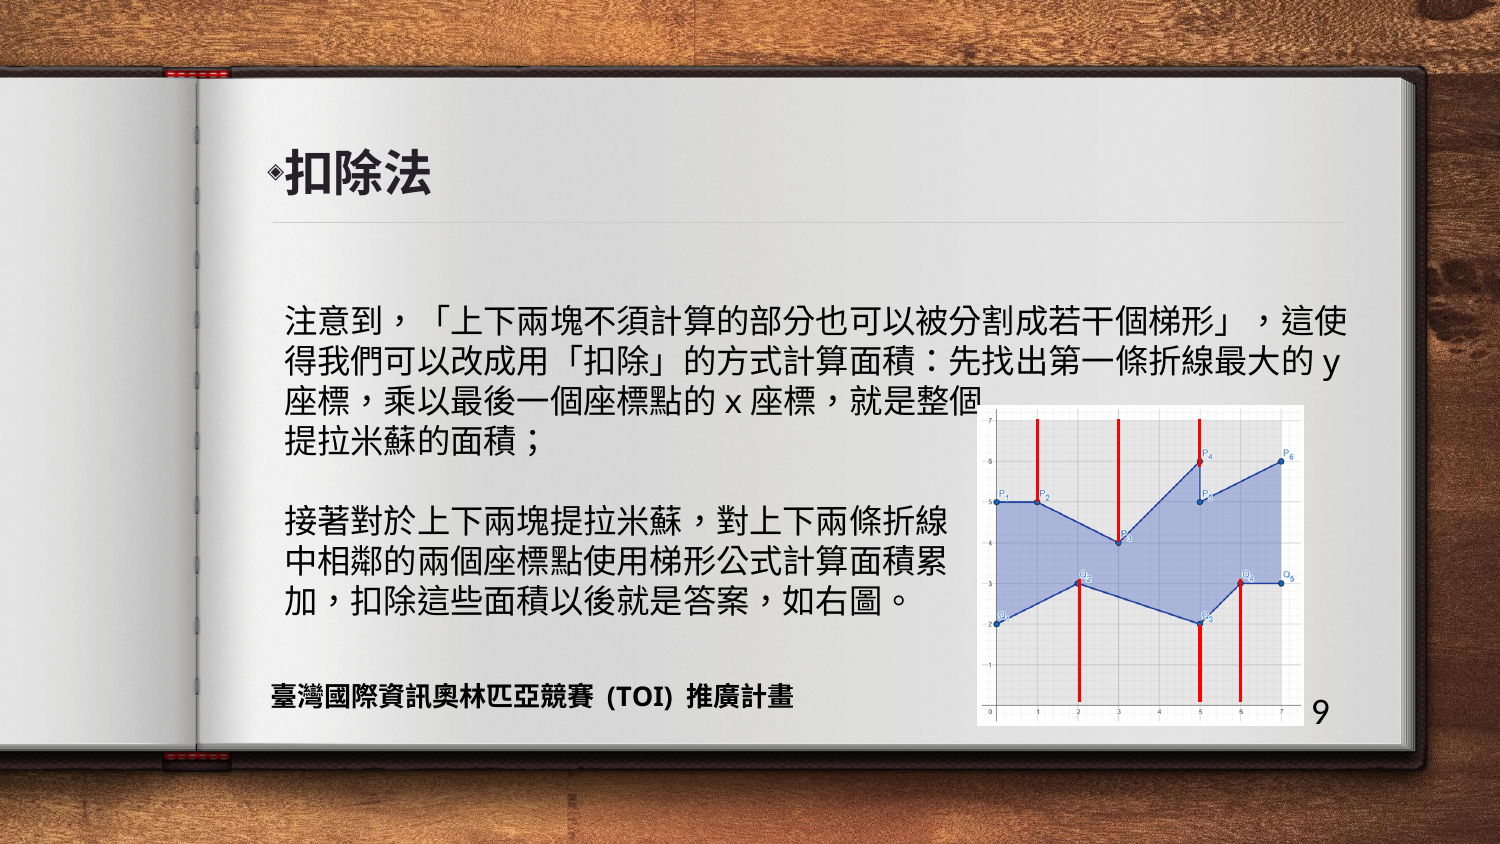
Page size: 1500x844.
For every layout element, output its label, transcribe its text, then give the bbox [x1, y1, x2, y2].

text_box [1295, 672, 1386, 737]
list 扣除法 [252, 126, 1194, 216]
picture [977, 405, 1304, 726]
text_box 注意到，「上下兩塊不須計算的部分也可以被分割成若干個梯形」，這使得我們可以改成用「扣除」的方式計算面積：先找出第一條折線最大的y座標，乘以最後一個座標點的x座標，就是整個 提拉米蘇的面積； 接著對於上下兩塊提拉米蘇，對上下兩條折線 中相鄰的兩個座標點使用梯形公式計算面積累 加，扣除這些面積以後就是答案，如右圖。 [269, 293, 1367, 632]
